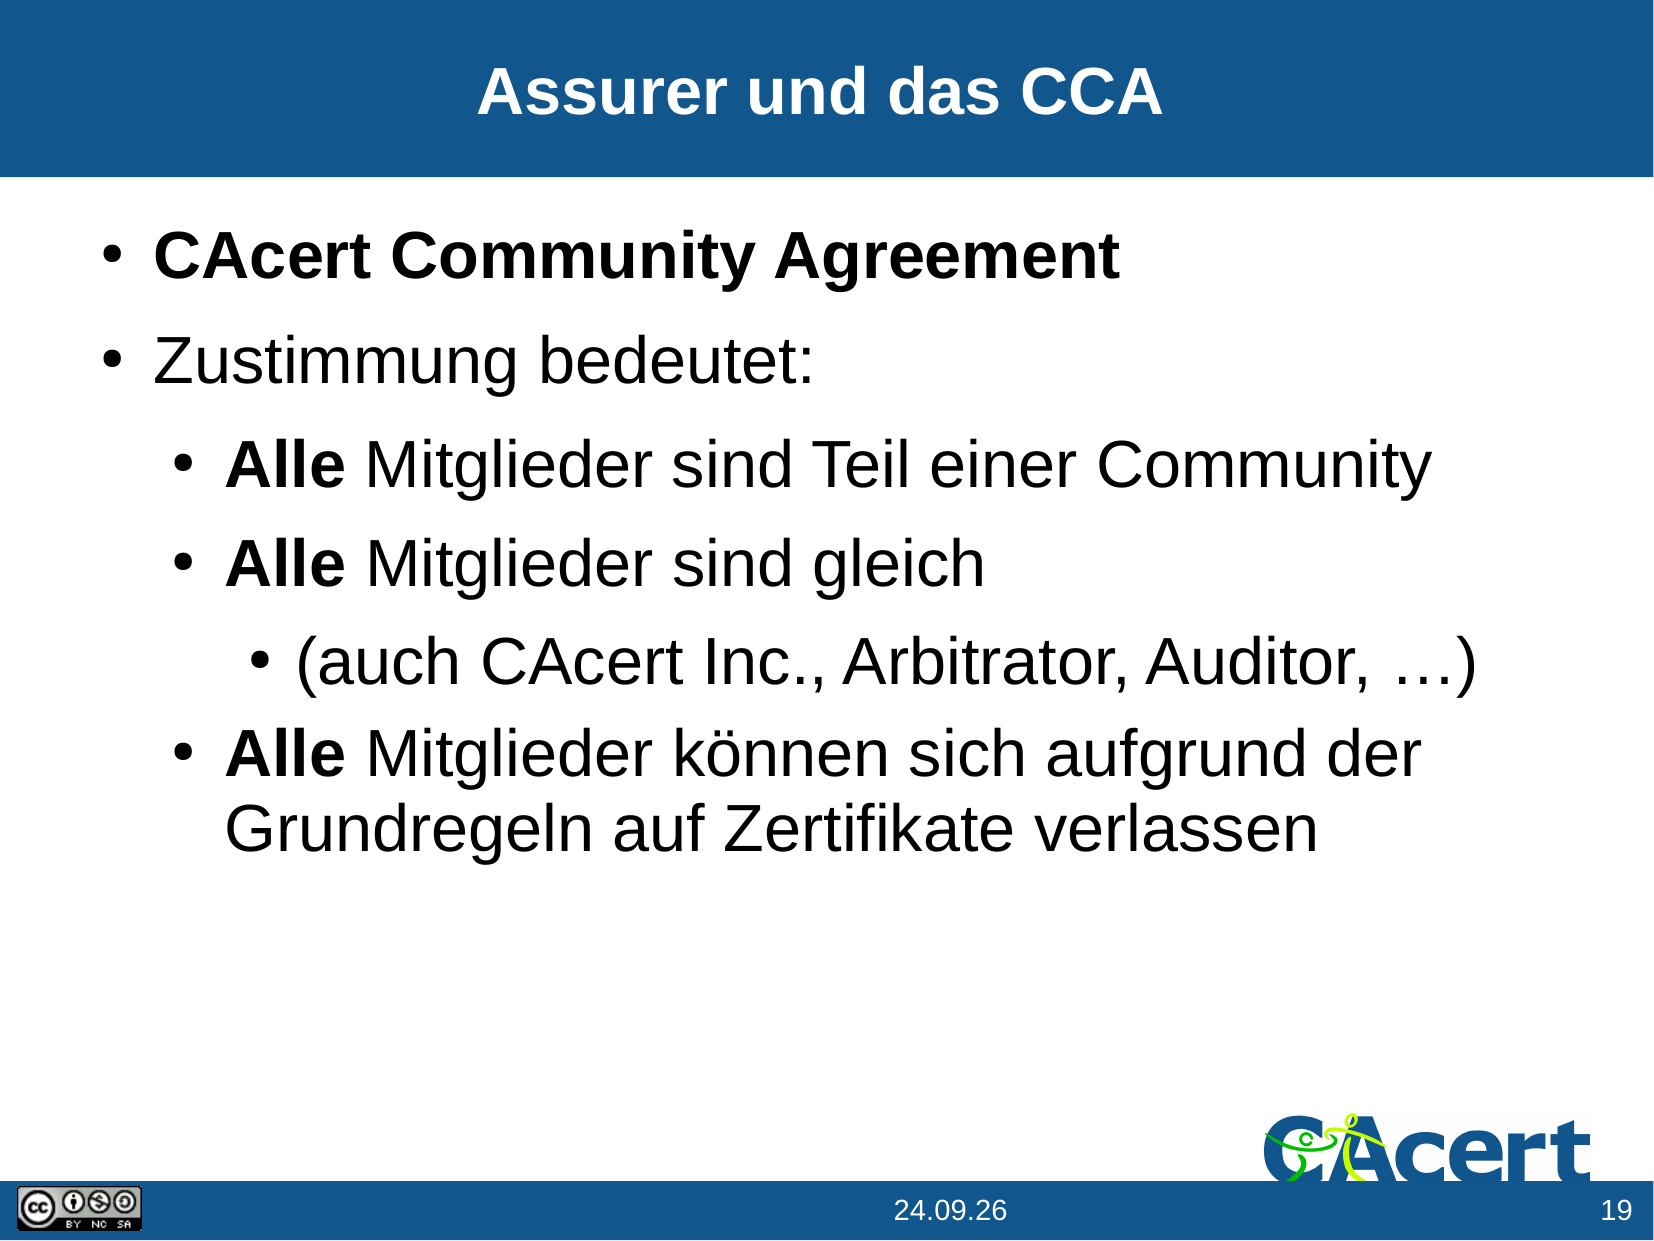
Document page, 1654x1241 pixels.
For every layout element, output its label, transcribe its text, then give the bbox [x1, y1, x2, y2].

list CAcert Community Agreement Zustimmung bedeutet: Alle Mitglieder sind Teil einer Community Alle Mitglieder sind gleich (auch CAcert Inc., Arbitrator, Auditor, …) Alle Mitglieder können sich aufgrund der Grundregeln auf Zertifikate verlassen [82, 218, 1571, 1091]
picture [17, 1186, 142, 1231]
picture [1263, 1112, 1591, 1181]
title Assurer und das CCA [76, 17, 1565, 166]
